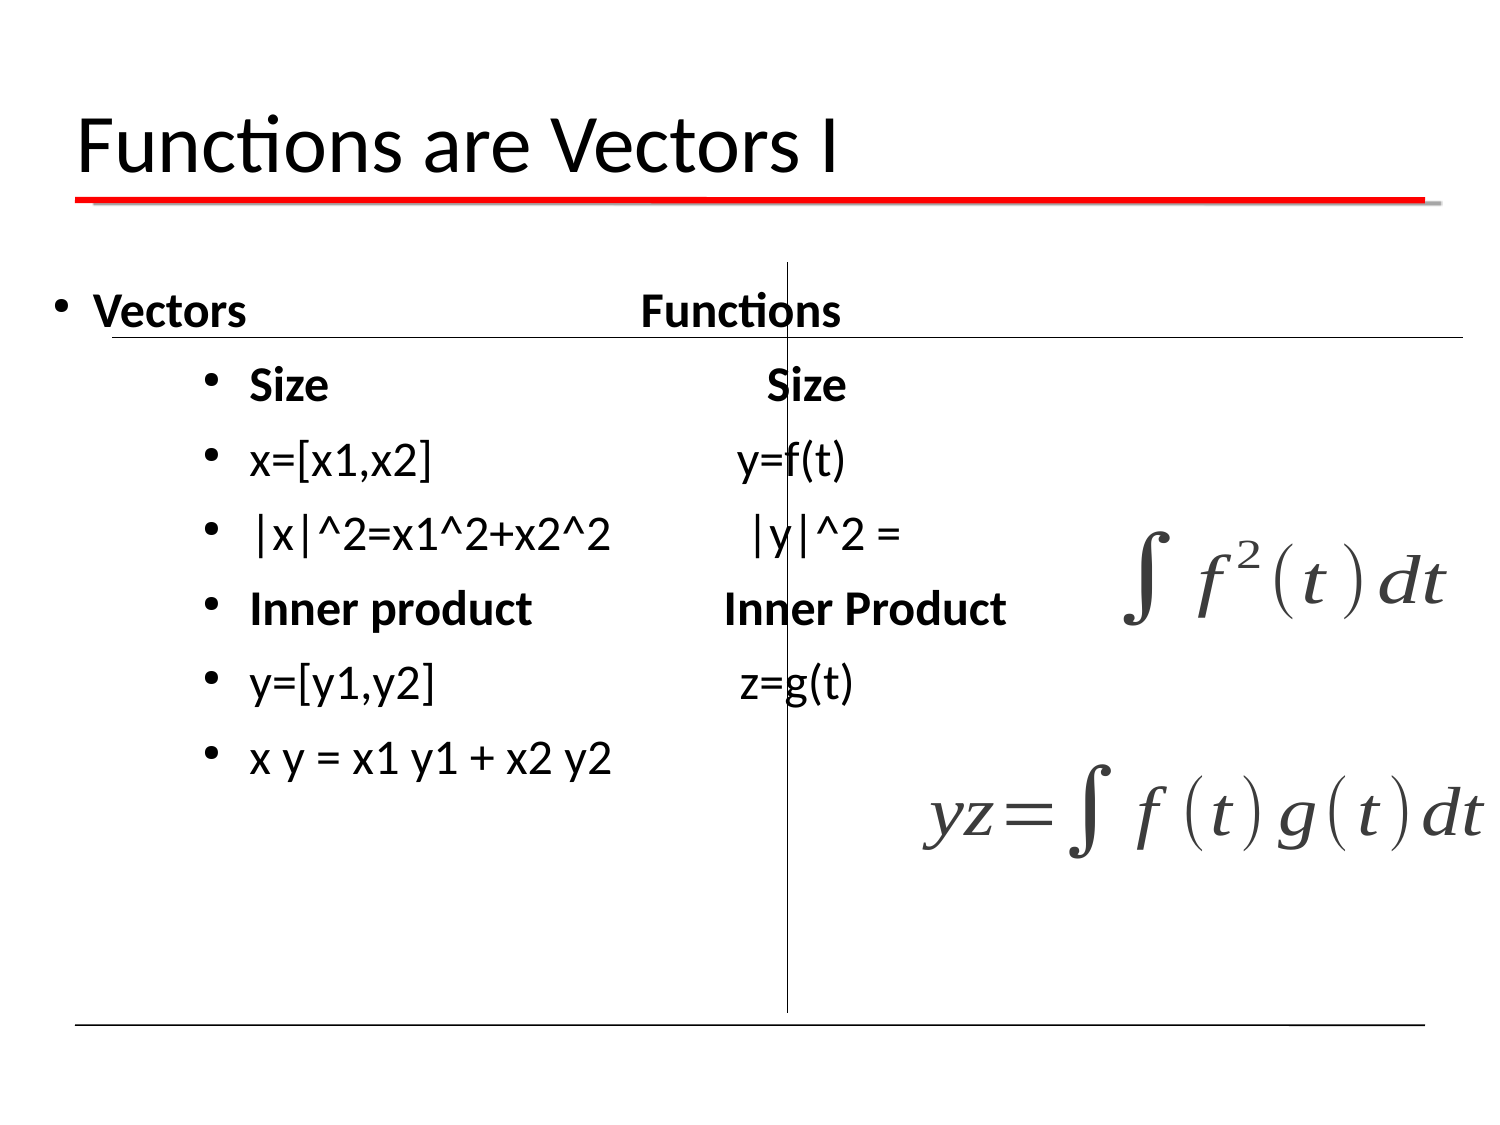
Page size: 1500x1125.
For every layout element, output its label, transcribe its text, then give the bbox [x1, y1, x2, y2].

list Vectors Functions Size Size x=[x1,x2] y=f(t) |x|^2=x1^2+x2^2 |y|^2 = Inner product Inner Product y=[y1,y2] z=g(t) x y = x1 y1 + x2 y2 [37, 197, 1463, 1062]
chart [1088, 525, 1464, 631]
chart [900, 757, 1500, 863]
title Functions are Vectors I [61, 45, 1487, 233]
